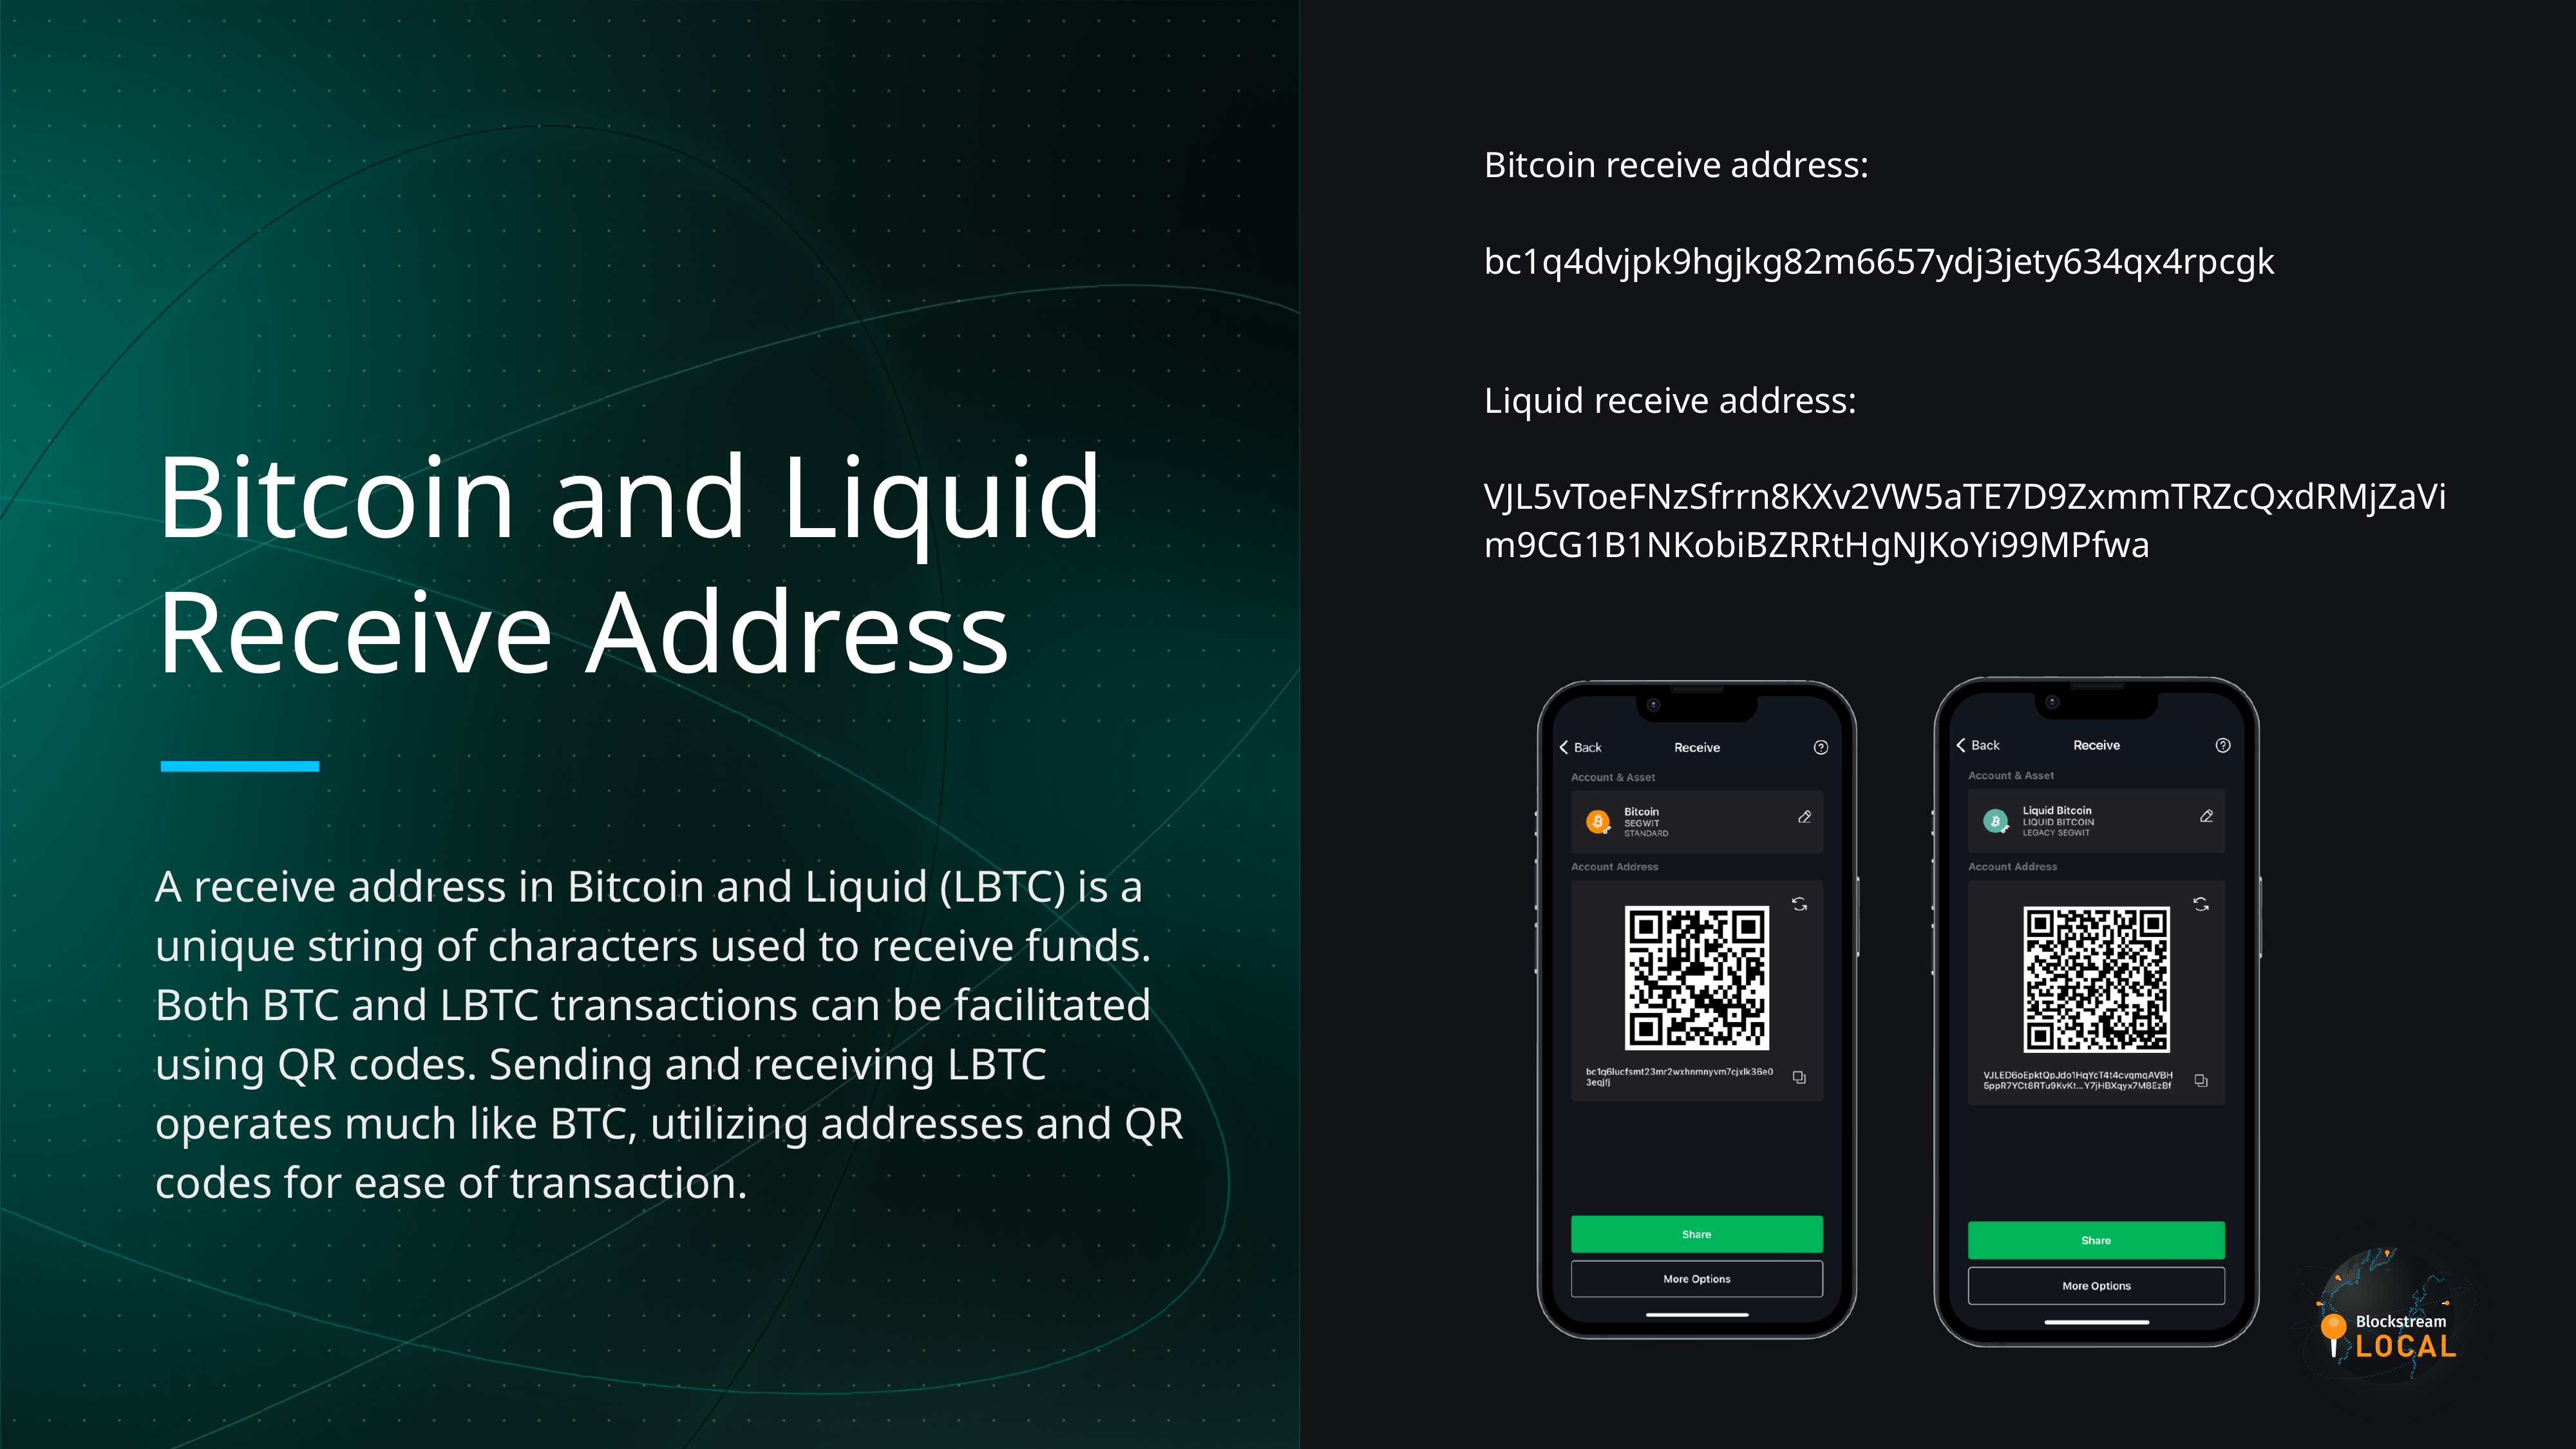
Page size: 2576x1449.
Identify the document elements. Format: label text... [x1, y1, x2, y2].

text_box Bitcoin and Liquid Receive Address [129, 399, 1218, 721]
text_box Bitcoin receive address: bc1q4dvjpk9hgjkg82m6657ydj3jety634qx4rpcgk Liquid receive address: VJL5vToeFNzSfrrn8KXv2VW5aTE7D9ZxmmTRZcQxdRMjZaVim9CG1B1NKobiBZRRtHgNJKoYi99MPfwa [1474, 29, 2489, 541]
text_box [160, 761, 319, 772]
text_box A receive address in Bitcoin and Liquid (LBTC) is a unique string of characters used to receive funds. Both BTC and LBTC transactions can be facilitated using QR codes. Sending and receiving LBTC operates much like BTC, utilizing addresses and QR codes for ease of transaction. [129, 825, 1228, 1233]
picture [0, 0, 2573, 1449]
